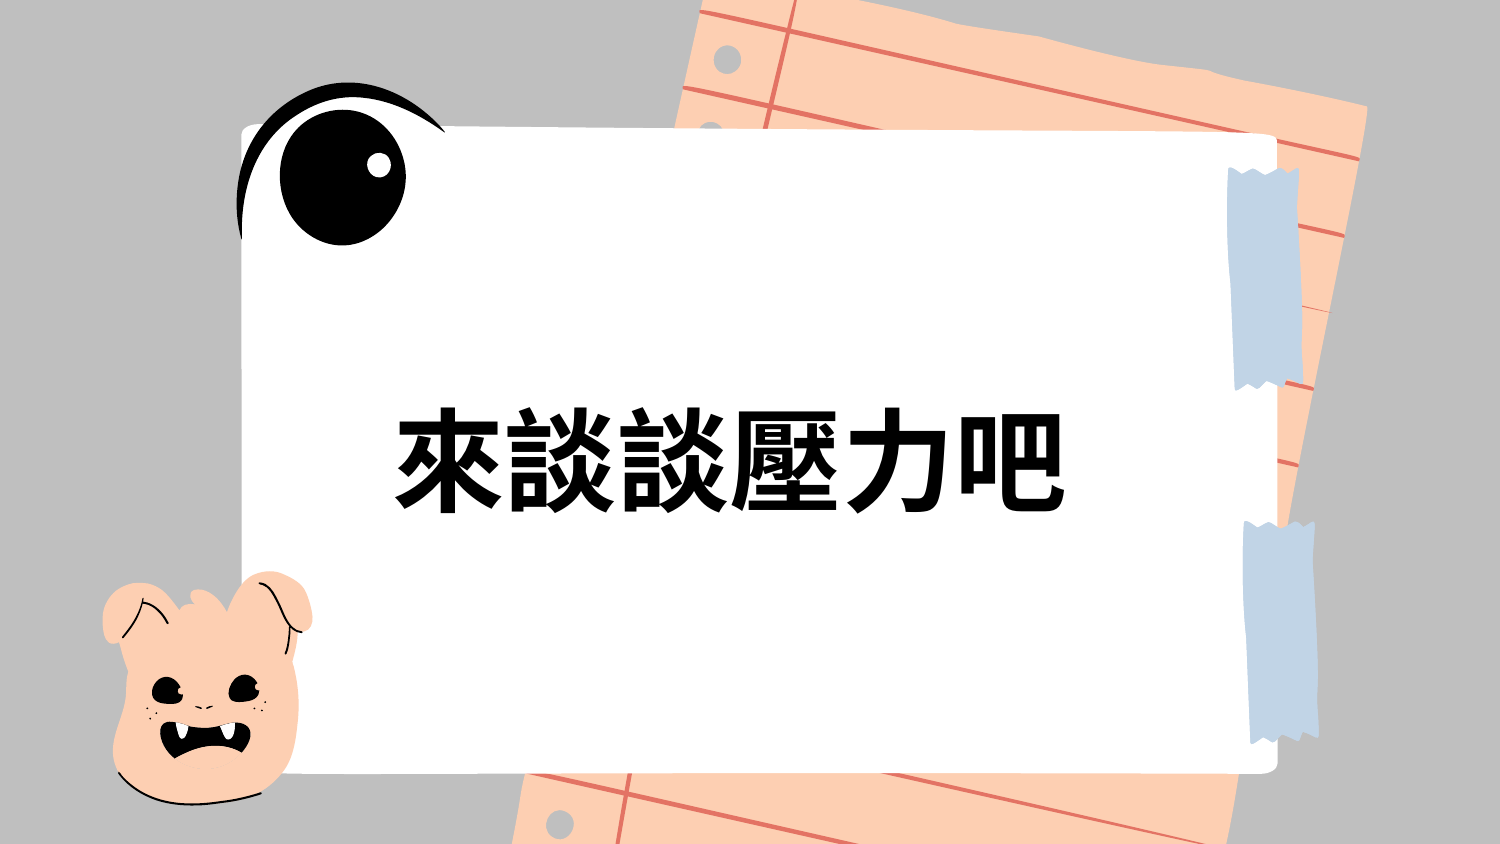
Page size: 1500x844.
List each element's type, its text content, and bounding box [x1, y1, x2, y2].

text_box [102, 521, 1319, 844]
text_box 來談談壓力吧 [107, 316, 1353, 534]
text_box [236, 0, 1368, 316]
